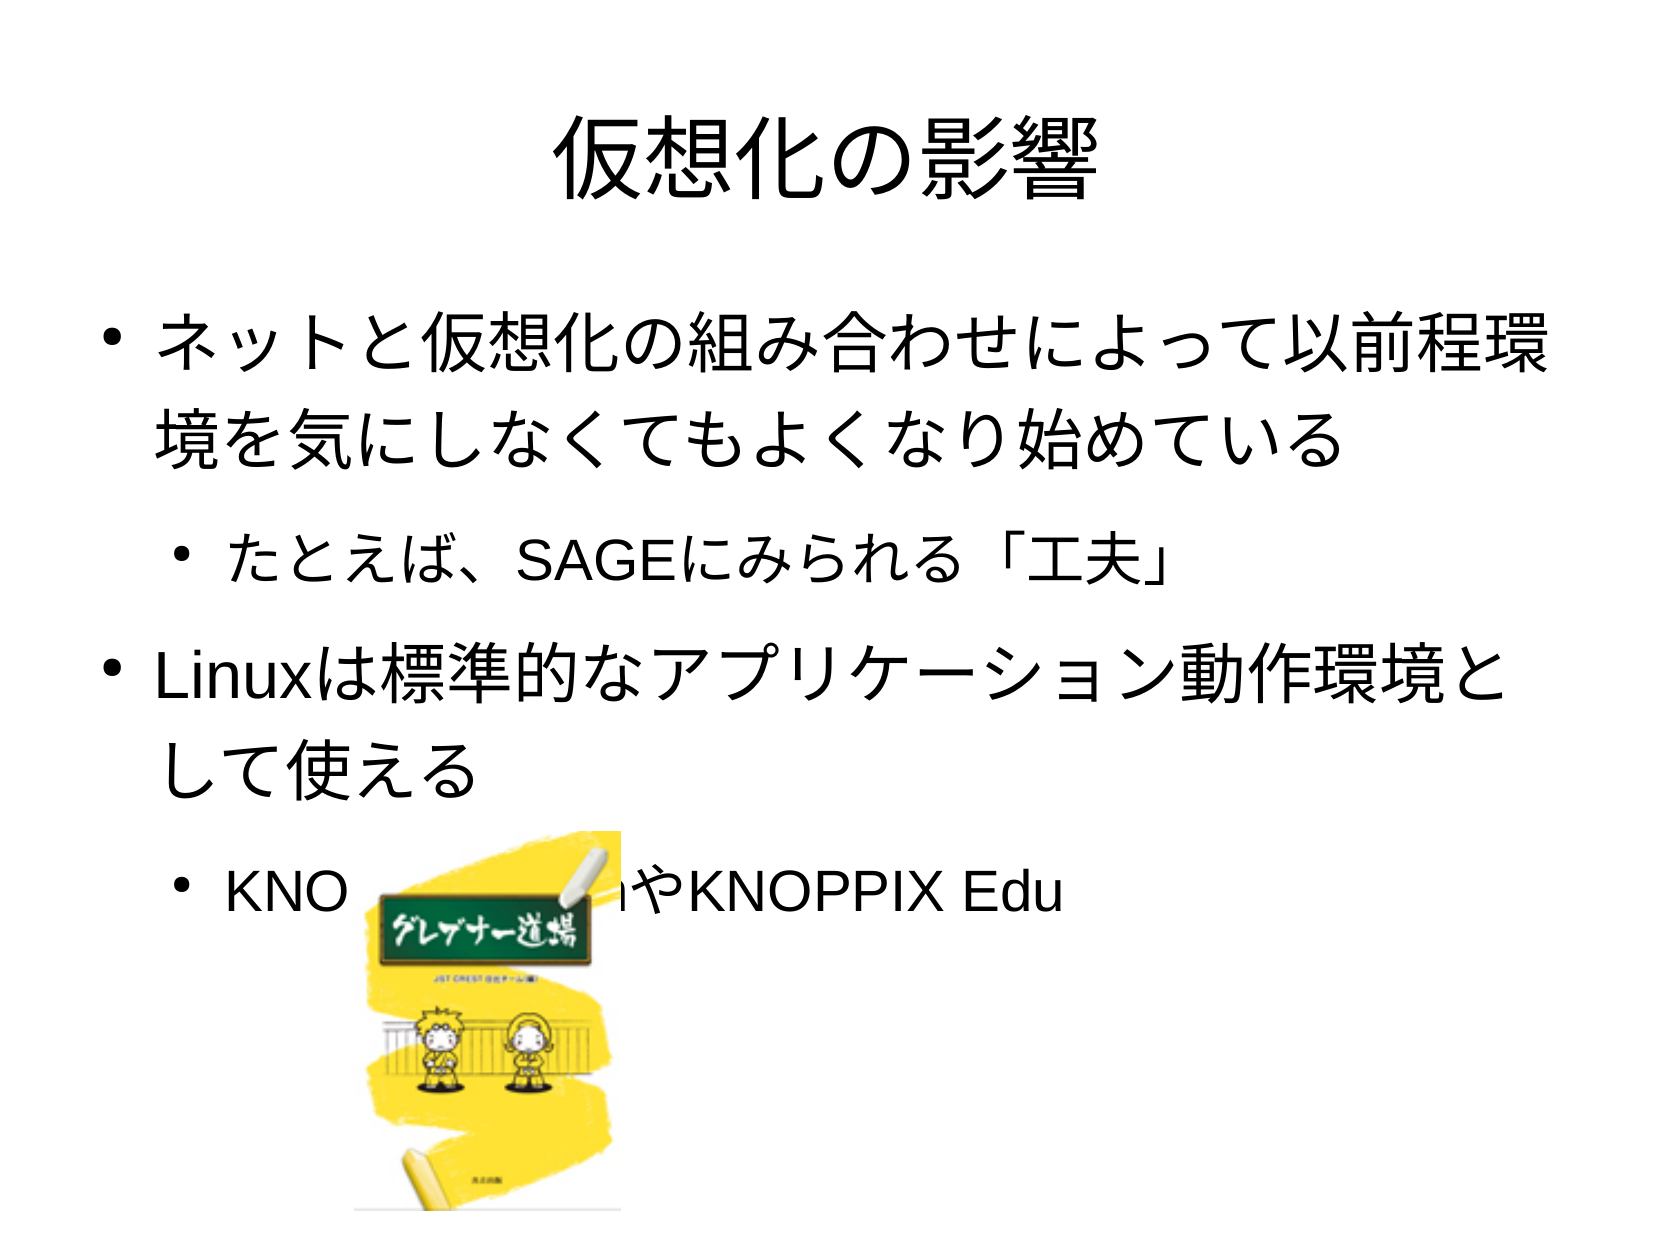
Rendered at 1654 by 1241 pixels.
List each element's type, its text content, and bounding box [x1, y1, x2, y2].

picture [354, 831, 621, 1211]
list ネットと仮想化の組み合わせによって以前程環境を気にしなくてもよくなり始めている たとえば、SAGEにみられる「工夫」 Linuxは標準的なアプリケーション動作環境として使える KNOPPIX/MathやKNOPPIX Edu [82, 290, 1571, 1109]
title 仮想化の影響 [82, 49, 1571, 257]
